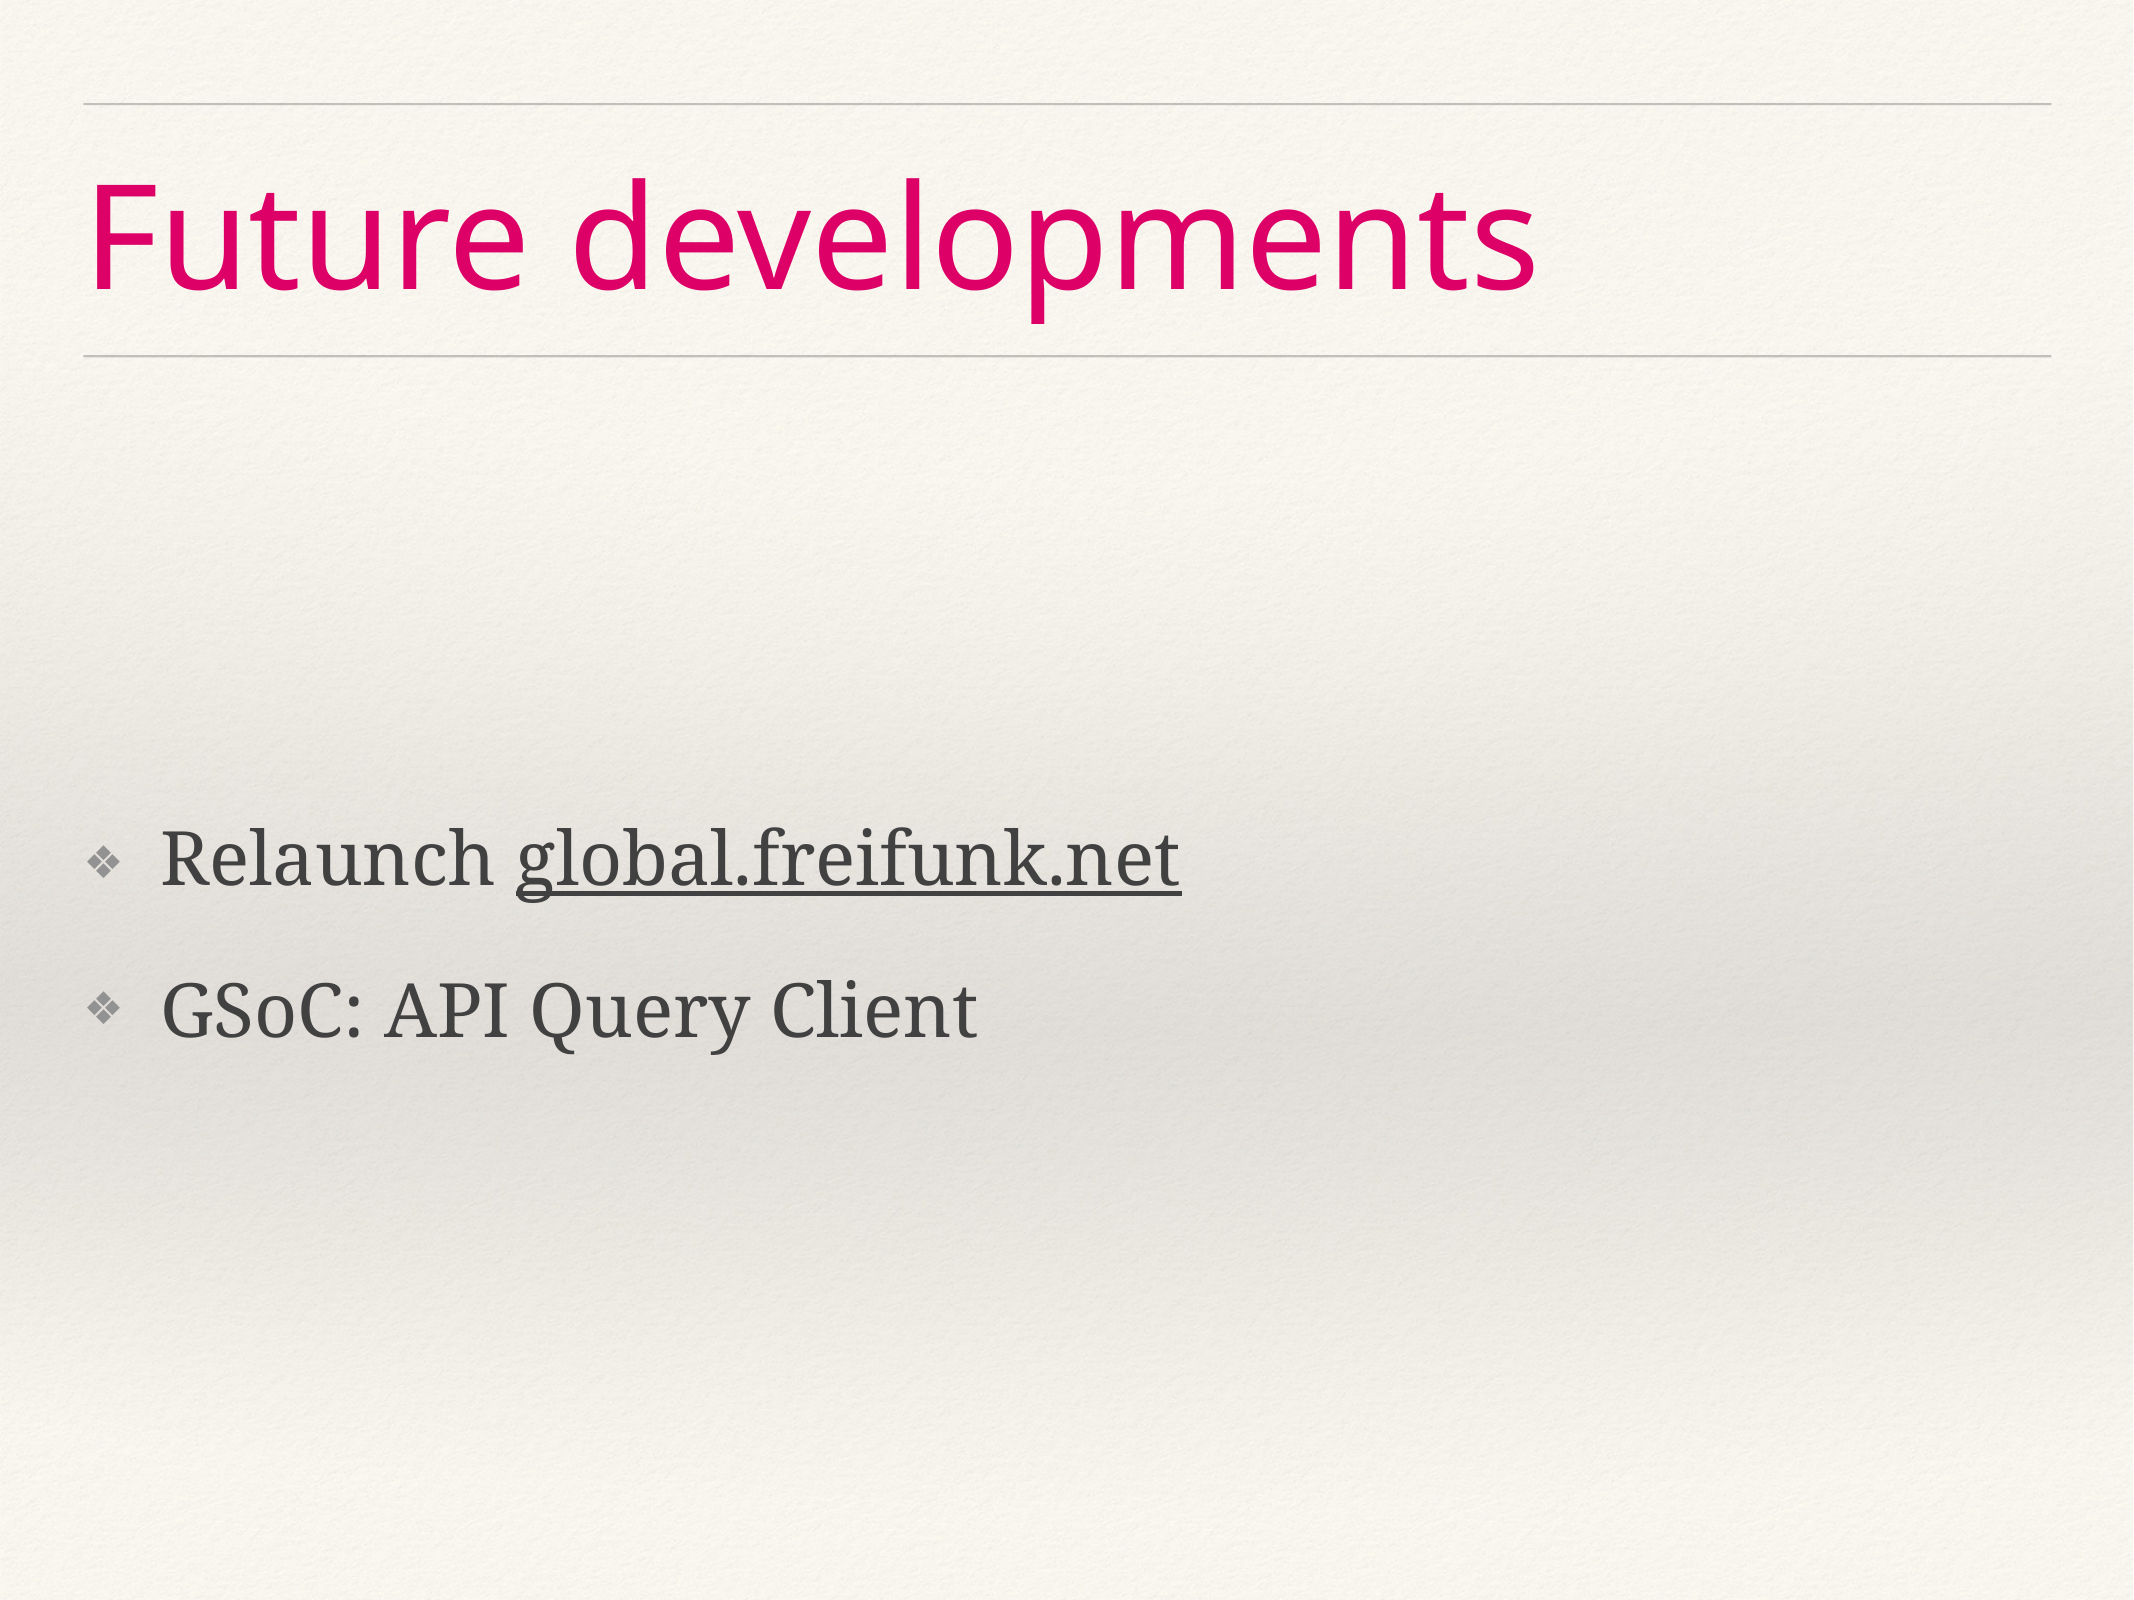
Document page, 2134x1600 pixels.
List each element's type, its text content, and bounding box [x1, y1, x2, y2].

title Future developments [83, 131, 2050, 332]
picture [0, 0, 2134, 1600]
list Relaunch global.freifunk.net GSoC: API Query Client [83, 431, 2050, 1432]
